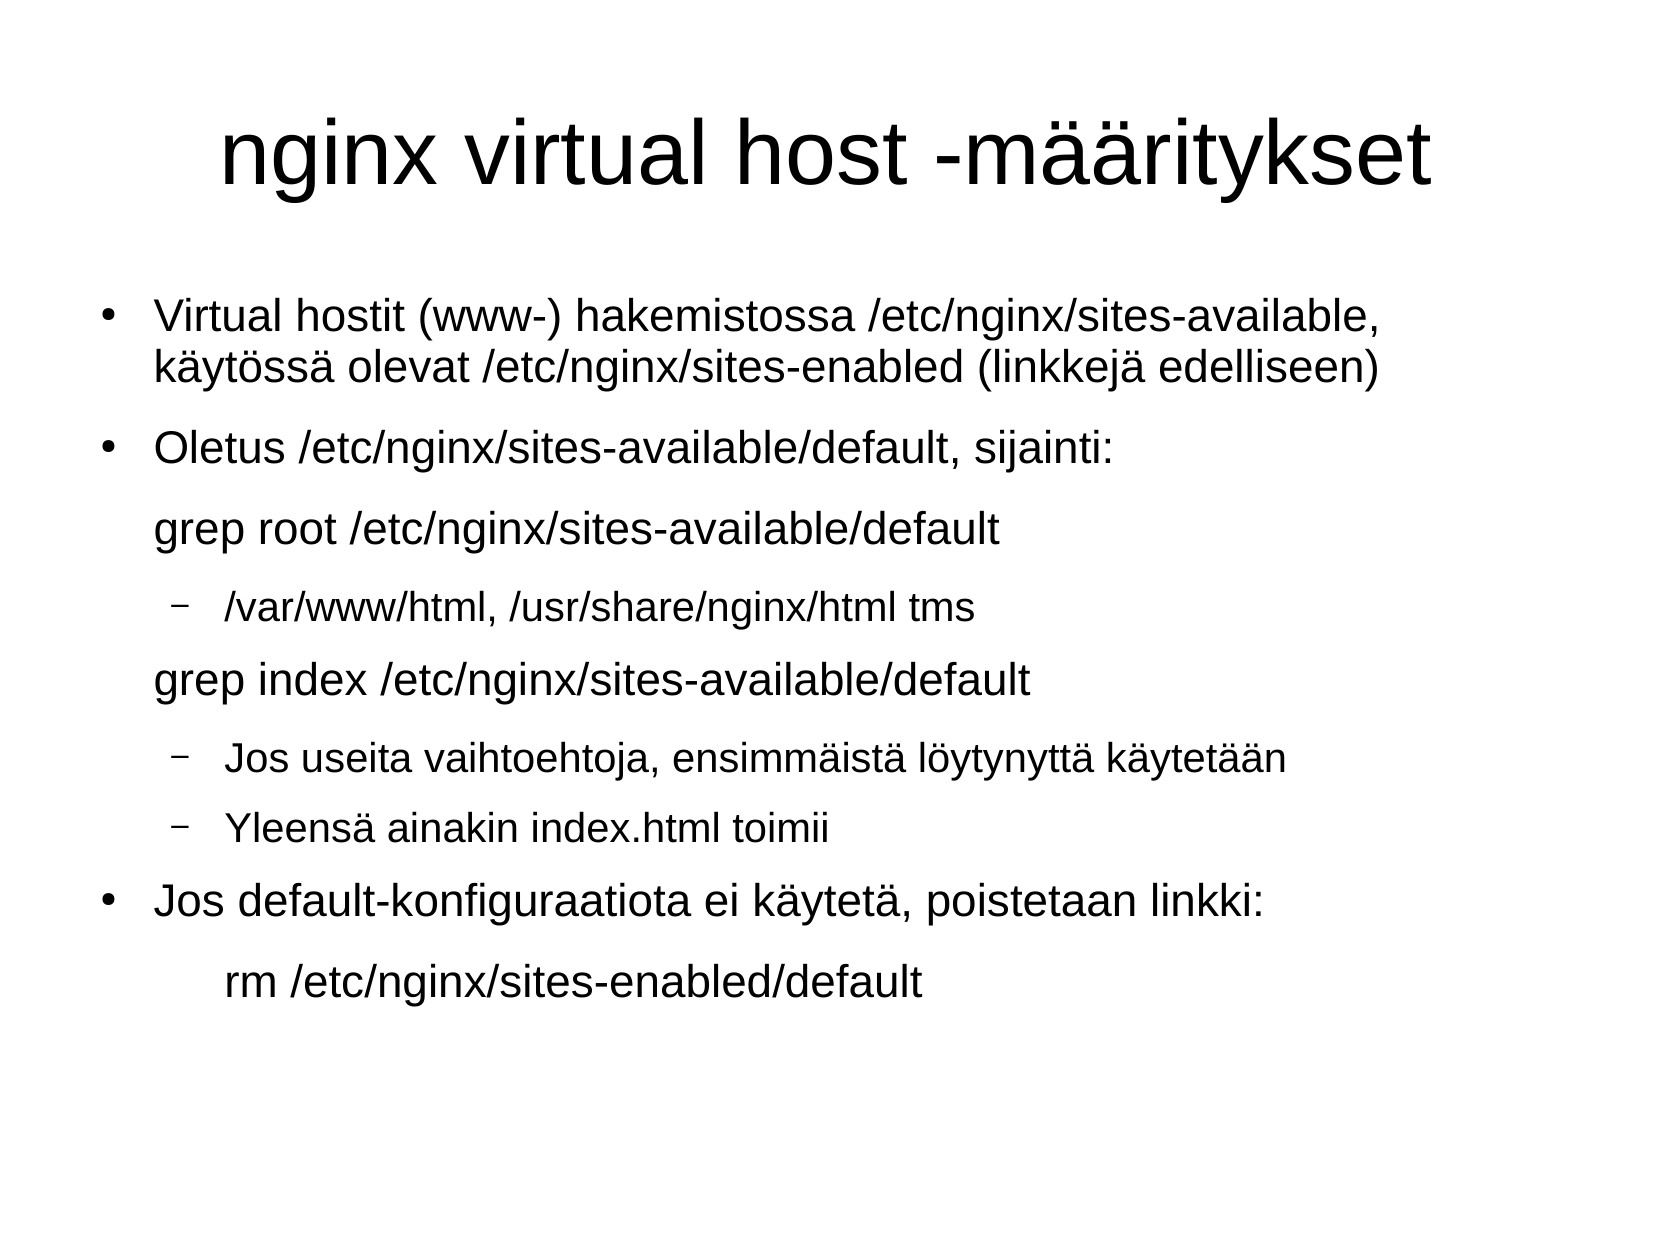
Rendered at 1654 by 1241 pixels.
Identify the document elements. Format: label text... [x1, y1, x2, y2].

list Virtual hostit (www-) hakemistossa /etc/nginx/sites-available, käytössä olevat /etc/nginx/sites-enabled (linkkejä edelliseen) Oletus /etc/nginx/sites-available/default, sijainti: grep root /etc/nginx/sites-available/default /var/www/html, /usr/share/nginx/html tms grep index /etc/nginx/sites-available/default Jos useita vaihtoehtoja, ensimmäistä löytynyttä käytetään Yleensä ainakin index.html toimii Jos default-konfiguraatiota ei käytetä, poistetaan linkki: rm /etc/nginx/sites-enabled/default [82, 290, 1571, 1010]
title nginx virtual host -määritykset [82, 49, 1571, 257]
